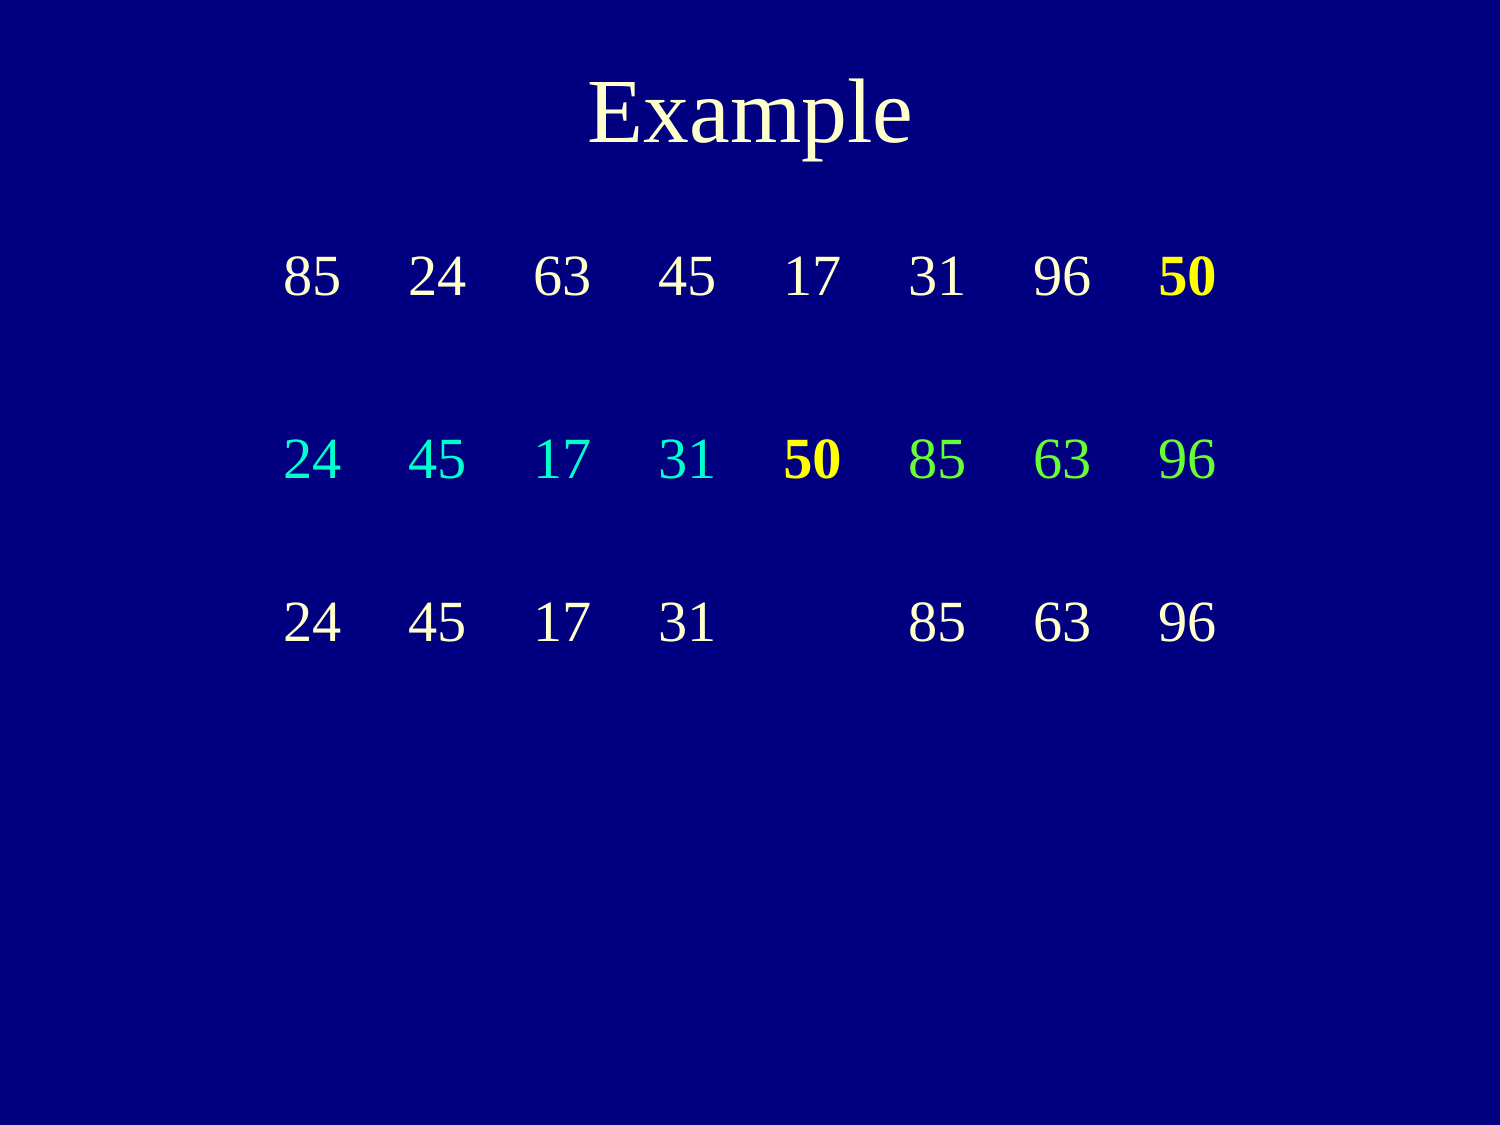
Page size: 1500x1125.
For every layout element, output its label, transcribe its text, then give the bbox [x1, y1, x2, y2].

table_header 45 [625, 229, 750, 325]
table_header 85 [250, 229, 375, 325]
table_header 50 [750, 413, 875, 512]
title Example [22, 43, 1480, 169]
table_header 31 [875, 229, 1000, 325]
table_header 17 [750, 229, 875, 325]
table_header 17 [500, 413, 625, 512]
table_header 63 [500, 229, 625, 325]
table_header 85 [875, 575, 1000, 675]
table_header 63 [1000, 575, 1125, 675]
table_header 96 [1125, 413, 1250, 512]
table_header 24 [250, 575, 375, 675]
table_header 50 [1125, 229, 1250, 325]
table_header 96 [1000, 229, 1125, 325]
table_header 31 [625, 575, 750, 675]
table_header 31 [625, 413, 750, 512]
table_header 45 [375, 575, 500, 675]
table_header 45 [375, 413, 500, 512]
table_header 96 [1125, 575, 1250, 675]
table_header 85 [875, 413, 1000, 512]
table_header 17 [500, 575, 625, 675]
table_header 63 [1000, 413, 1125, 512]
table_header 24 [375, 229, 500, 325]
table_header 24 [250, 413, 375, 512]
